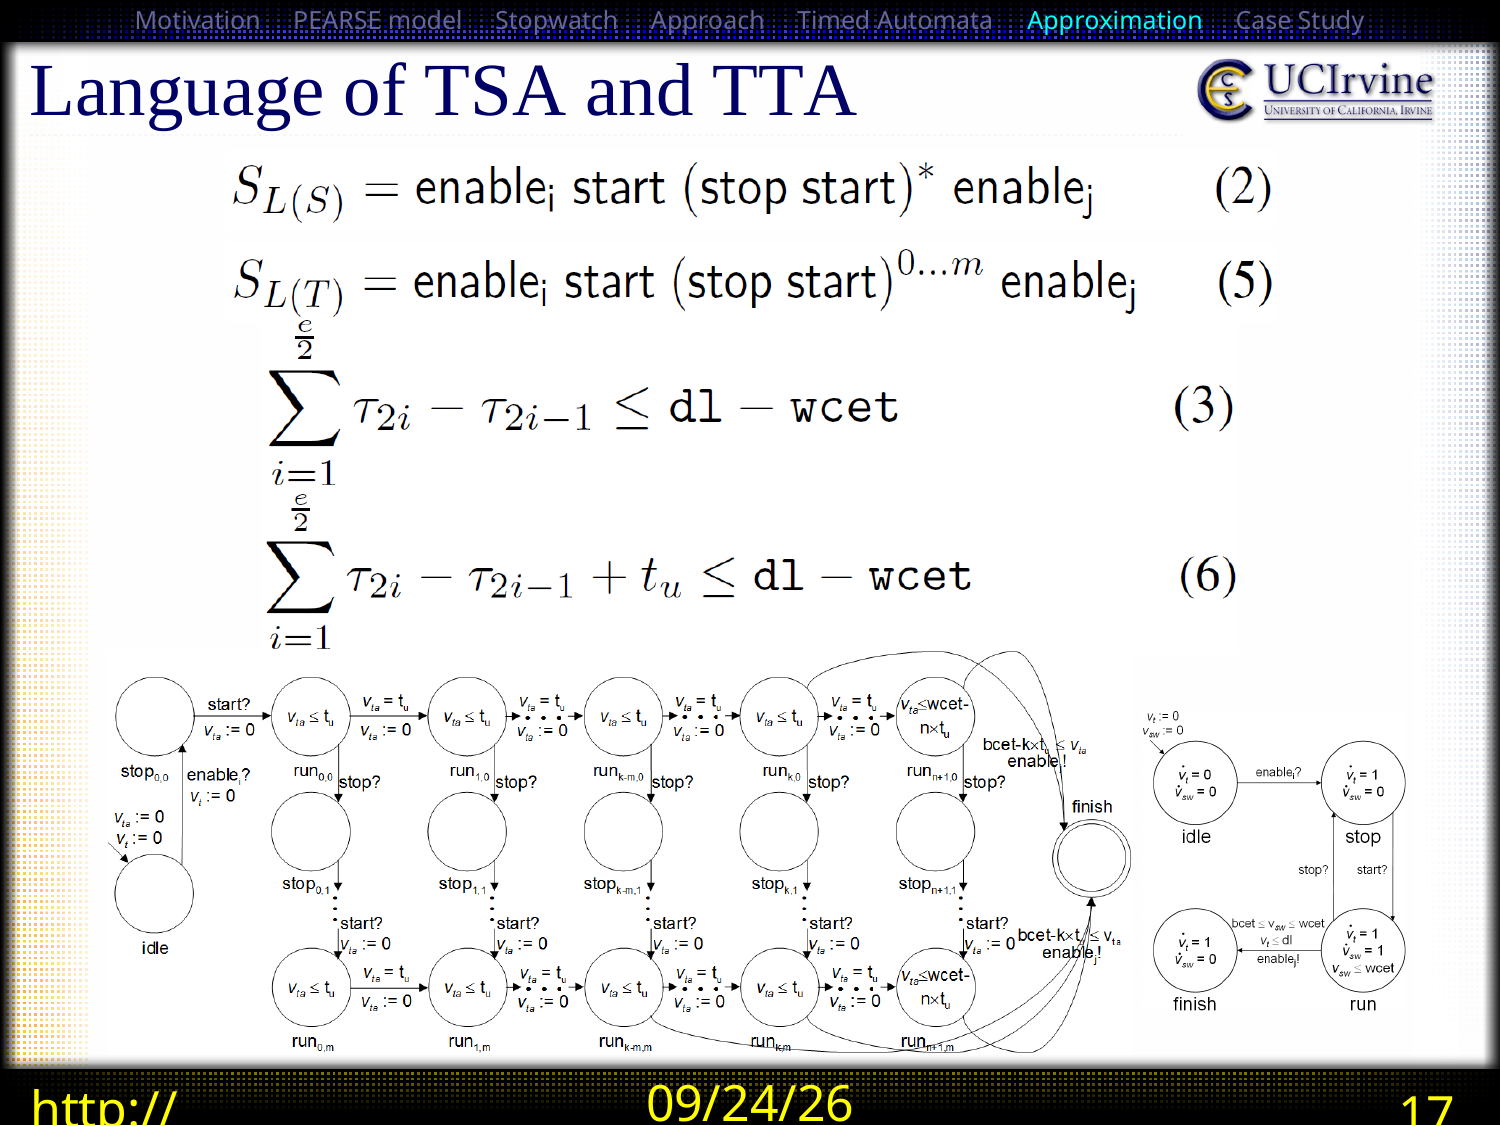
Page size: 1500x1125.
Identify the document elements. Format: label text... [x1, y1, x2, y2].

text_box Motivation PEARSE model Stopwatch Approach Timed Automata Approximation Case Study [14, 4, 1485, 35]
picture [0, 0, 1500, 1125]
picture [105, 1103, 119, 1124]
title Language of TSA and TTA [15, 35, 1186, 145]
picture [39, 1103, 53, 1125]
